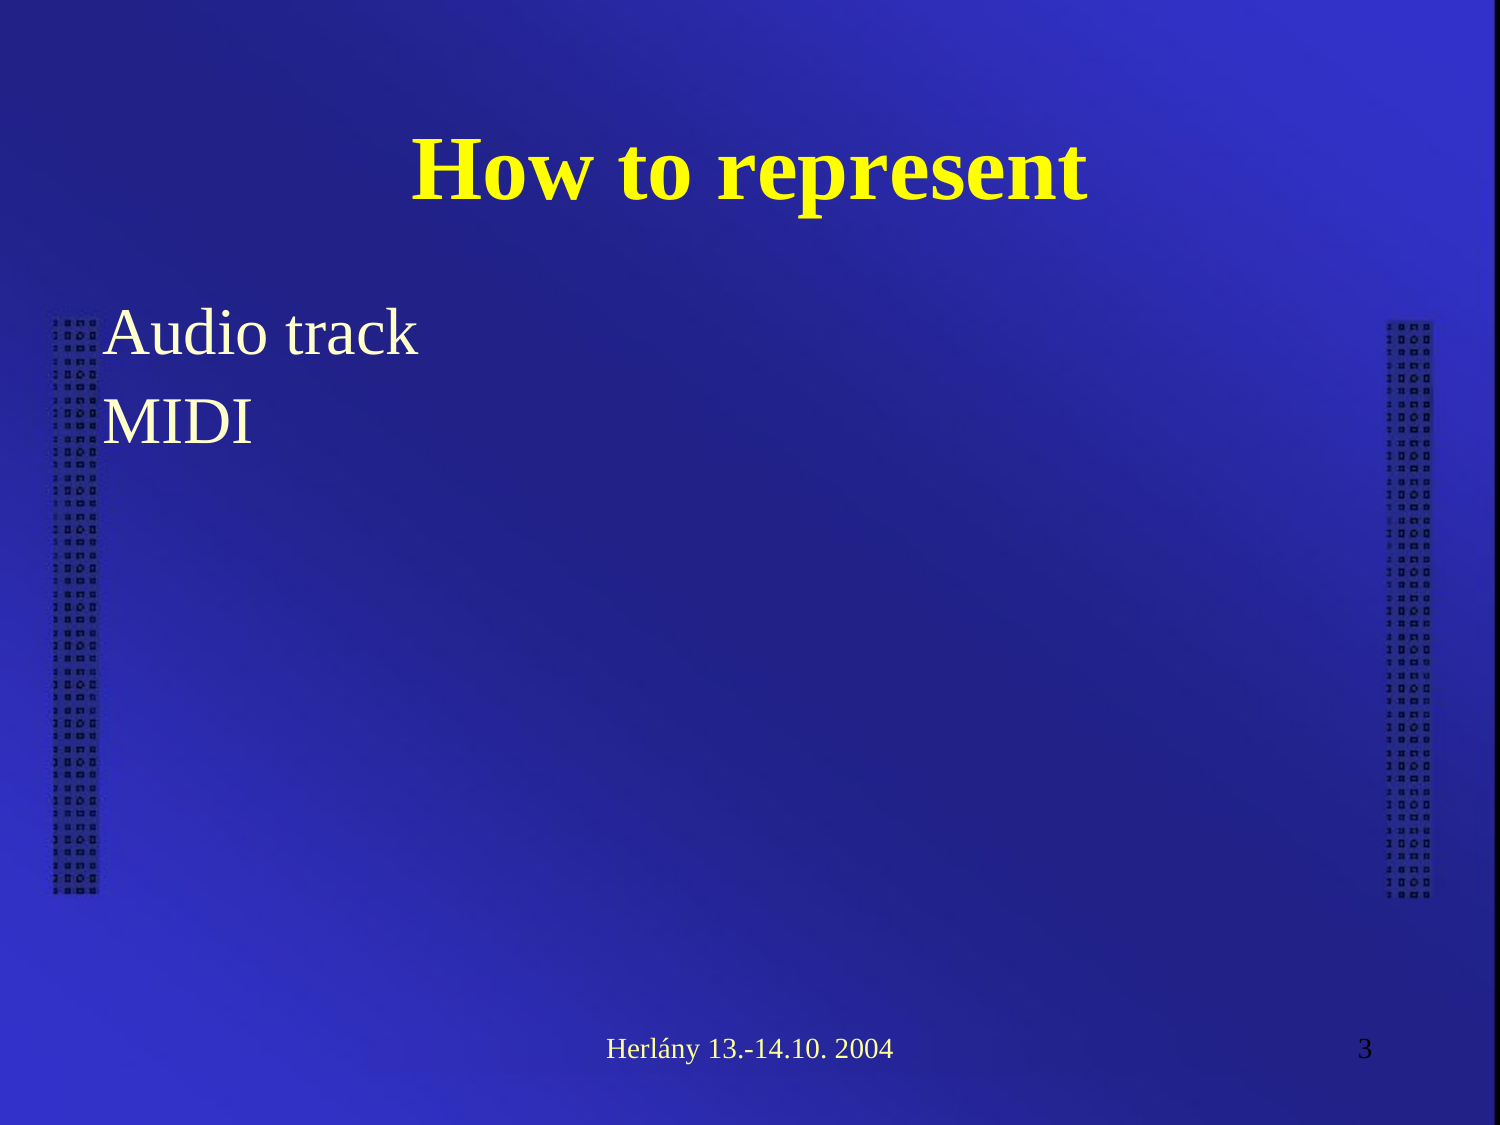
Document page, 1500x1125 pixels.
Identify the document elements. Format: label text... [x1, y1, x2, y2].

title How to represent [112, 74, 1388, 263]
text_box 20 [1074, 1024, 1388, 1073]
list Audio track MIDI [87, 287, 1438, 988]
picture [0, 0, 1500, 1125]
text_box Herlány 13.-14.10. 2004 [512, 1024, 988, 1073]
